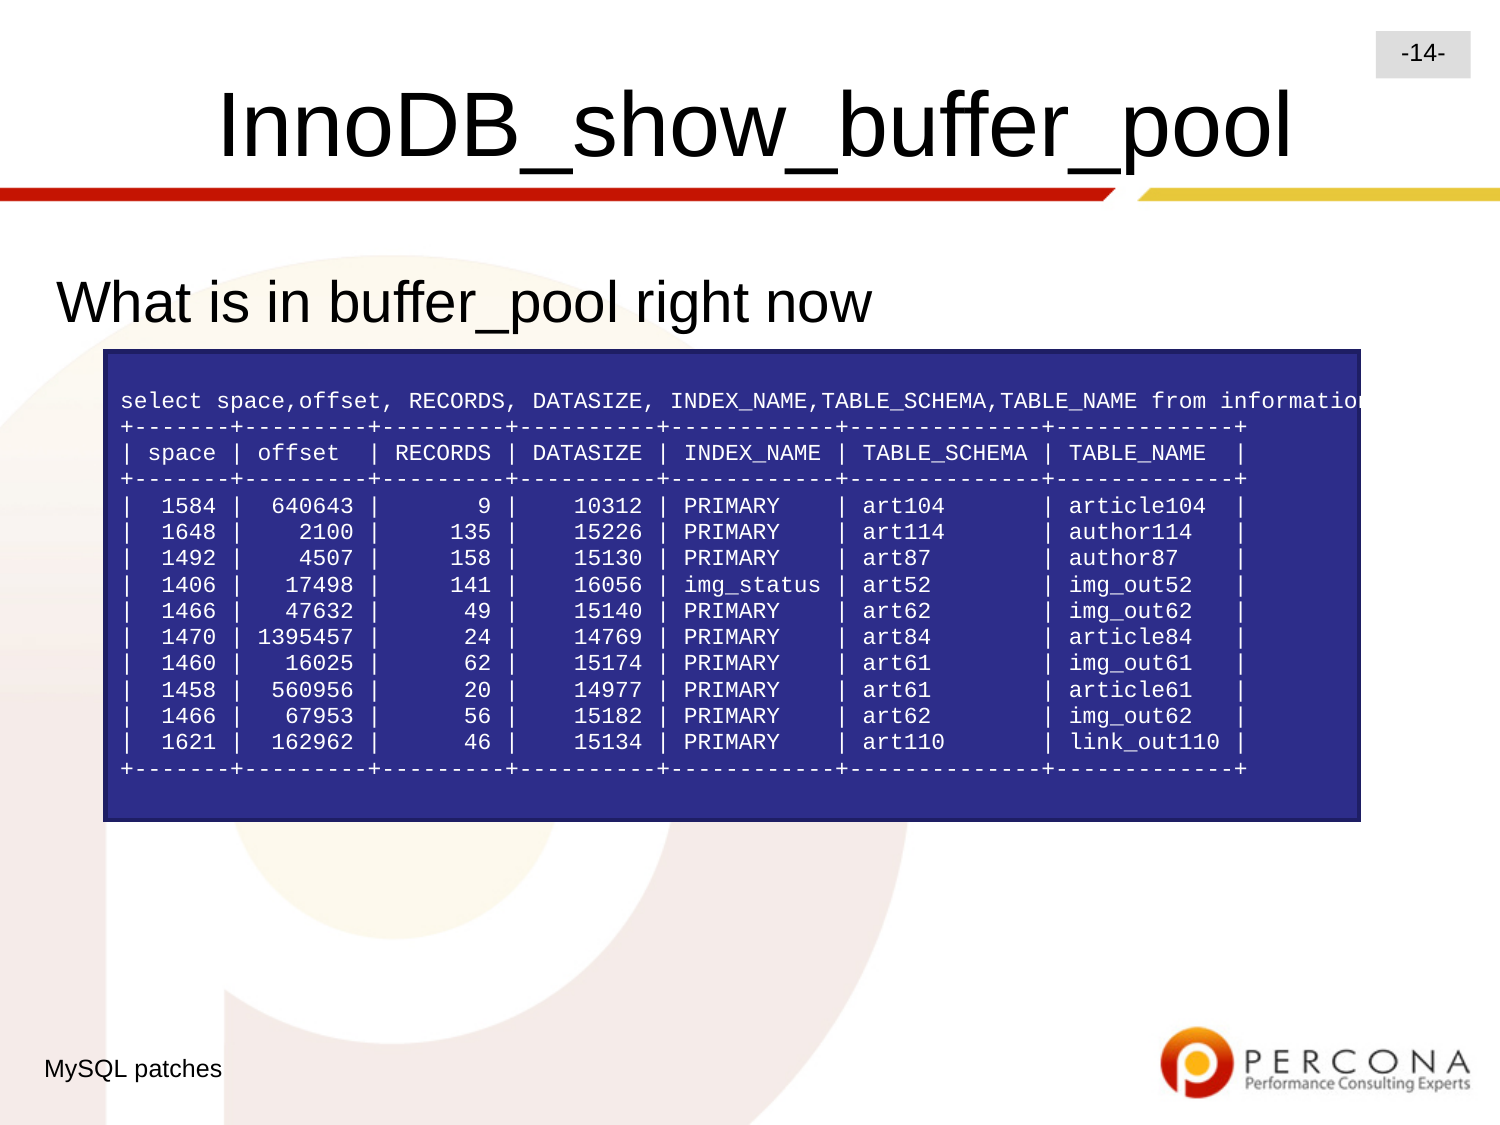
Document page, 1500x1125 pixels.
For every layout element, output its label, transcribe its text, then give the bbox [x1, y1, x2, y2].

list What is in buffer_pool right now [41, 262, 1471, 1052]
text_box select space,offset, RECORDS, DATASIZE, INDEX_NAME,TABLE_SCHEMA,TABLE_NAME from information_schema.INNODB_BUFFER_POOL_CONTENT limit 10; +-------+---------+---------+----------+------------+--------------+-------------+ | space | offset | RECORDS | DATASIZE | INDEX_NAME | TABLE_SCHEMA | TABLE_NAME | +-------+---------+---------+----------+------------+--------------+-------------+ | 1584 | 640643 | 9 | 10312 | PRIMARY | art104 | article104 | | 1648 | 2100 | 135 | 15226 | PRIMARY | art114 | author114 | | 1492 | 4507 | 158 | 15130 | PRIMARY | art87 | author87 | | 1406 | 17498 | 141 | 16056 | img_status | art52 | img_out52 | | 1466 | 47632 | 49 | 15140 | PRIMARY | art62 | img_out62 | | 1470 | 1395457 | 24 | 14769 | PRIMARY | art84 | article84 | | 1460 | 16025 | 62 | 15174 | PRIMARY | art61 | img_out61 | | 1458 | 560956 | 20 | 14977 | PRIMARY | art61 | article61 | | 1466 | 67953 | 56 | 15182 | PRIMARY | art62 | img_out62 | | 1621 | 162962 | 46 | 15134 | PRIMARY | art110 | link_out110 | +-------+---------+---------+----------+------------+--------------+-------------+ [105, 351, 1360, 821]
title InnoDB_show_buffer_pool [41, 54, 1471, 195]
text_box MySQL patches [29, 1046, 1129, 1103]
picture [0, 0, 1500, 1125]
text_box -1- [1375, 31, 1471, 54]
